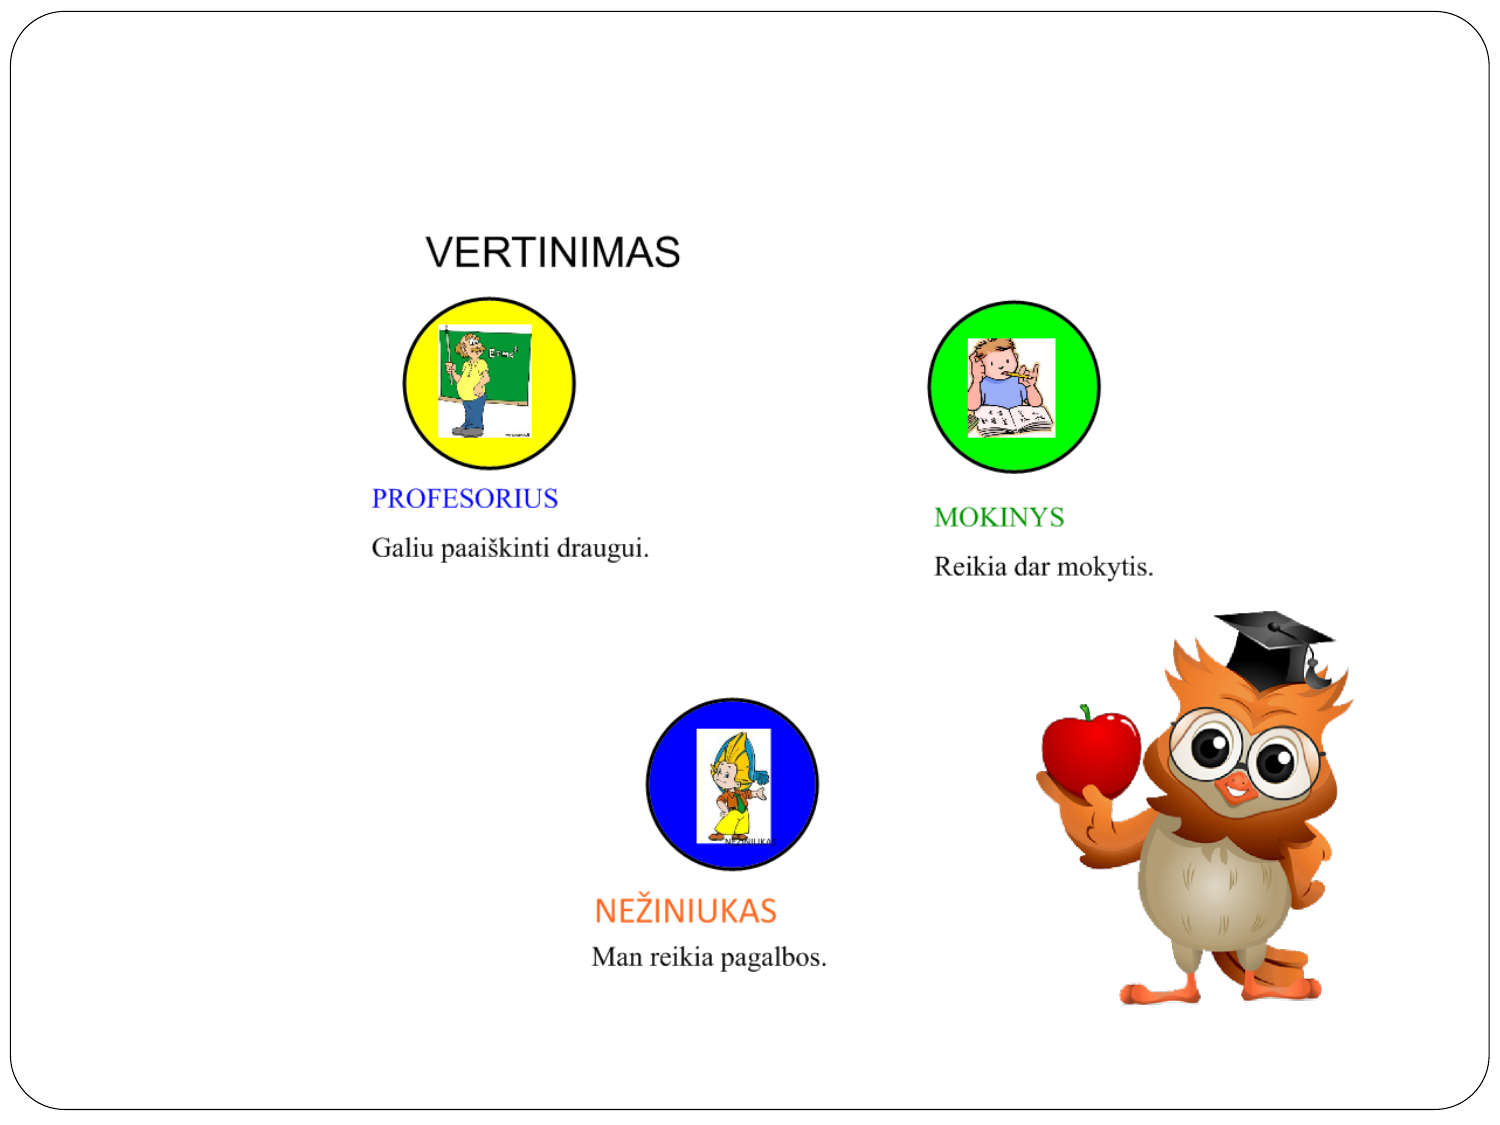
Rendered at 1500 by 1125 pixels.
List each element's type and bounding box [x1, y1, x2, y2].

picture [277, 176, 1403, 1036]
